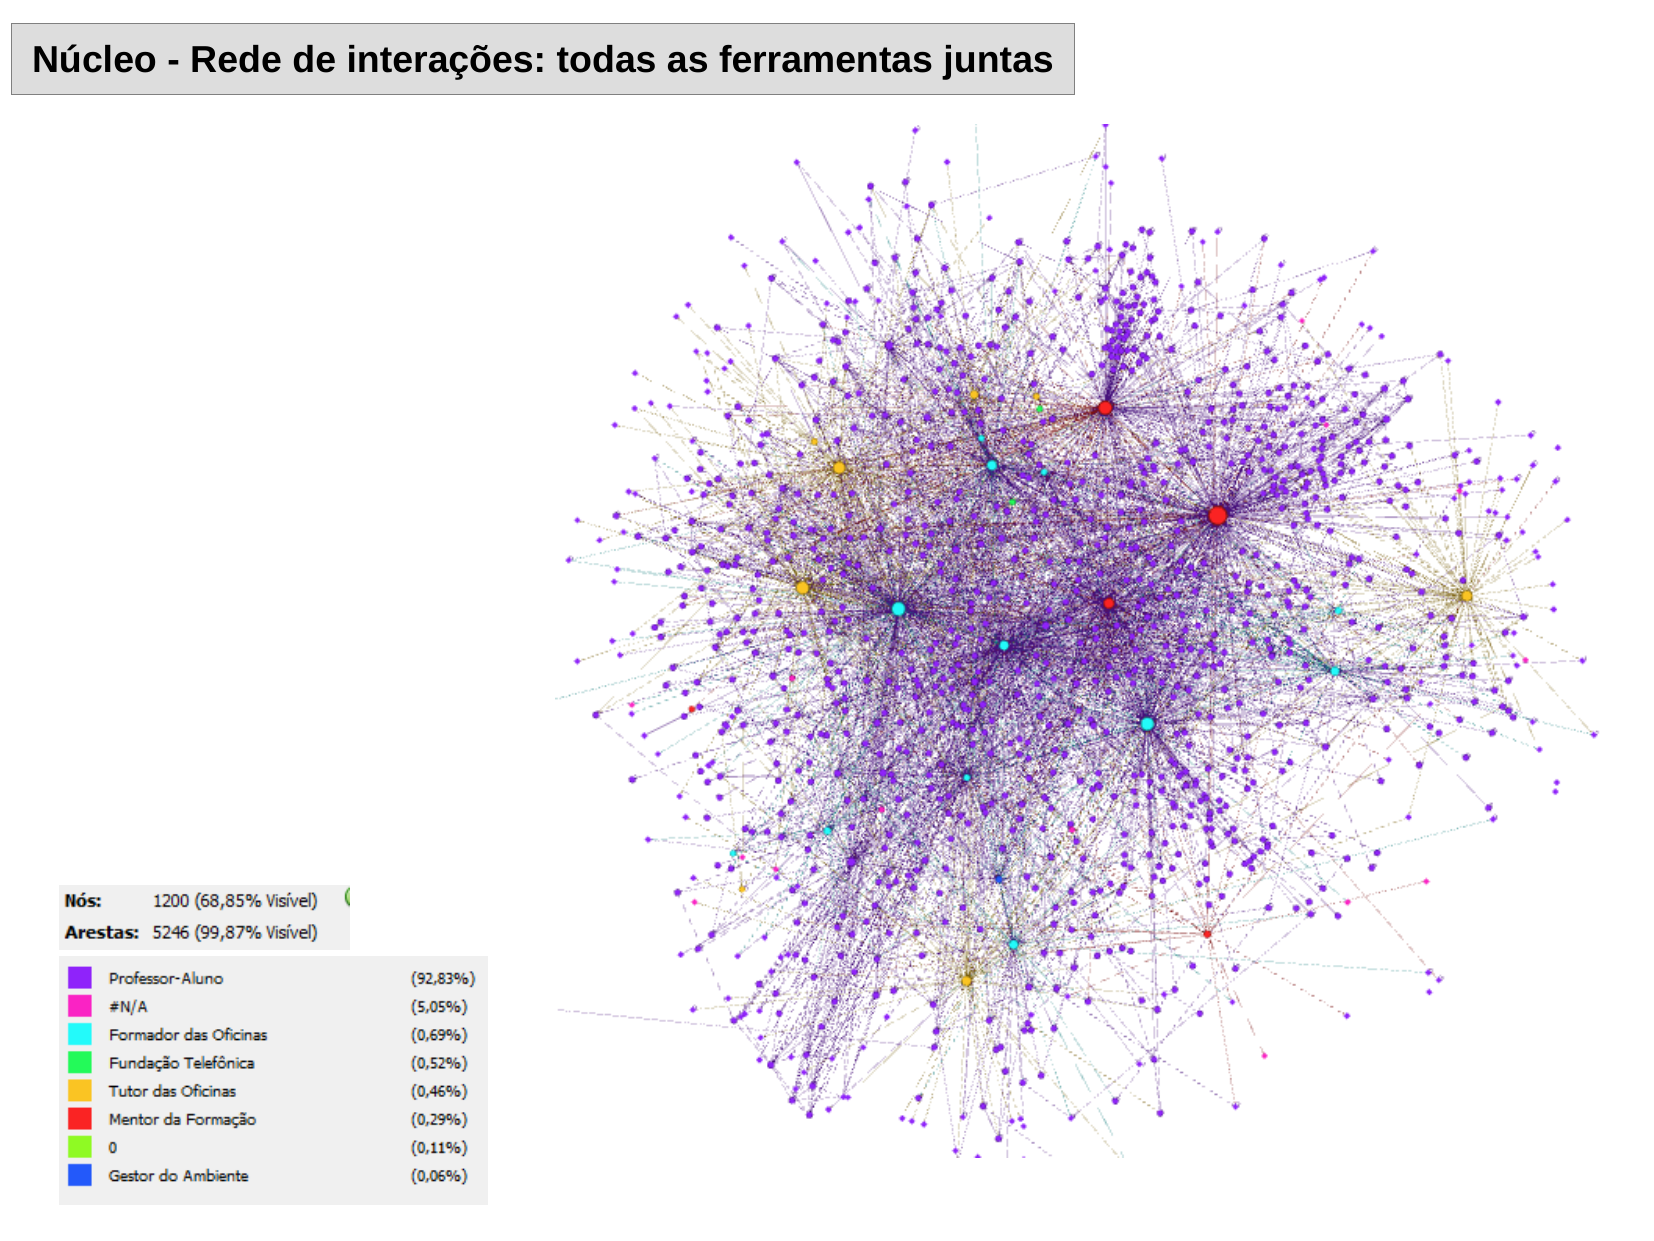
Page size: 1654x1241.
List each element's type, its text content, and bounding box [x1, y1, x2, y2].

text_box Núcleo - Rede de interações: todas as ferramentas juntas [11, 23, 1075, 95]
picture [59, 956, 488, 1205]
picture [59, 885, 350, 950]
picture [555, 124, 1629, 1158]
